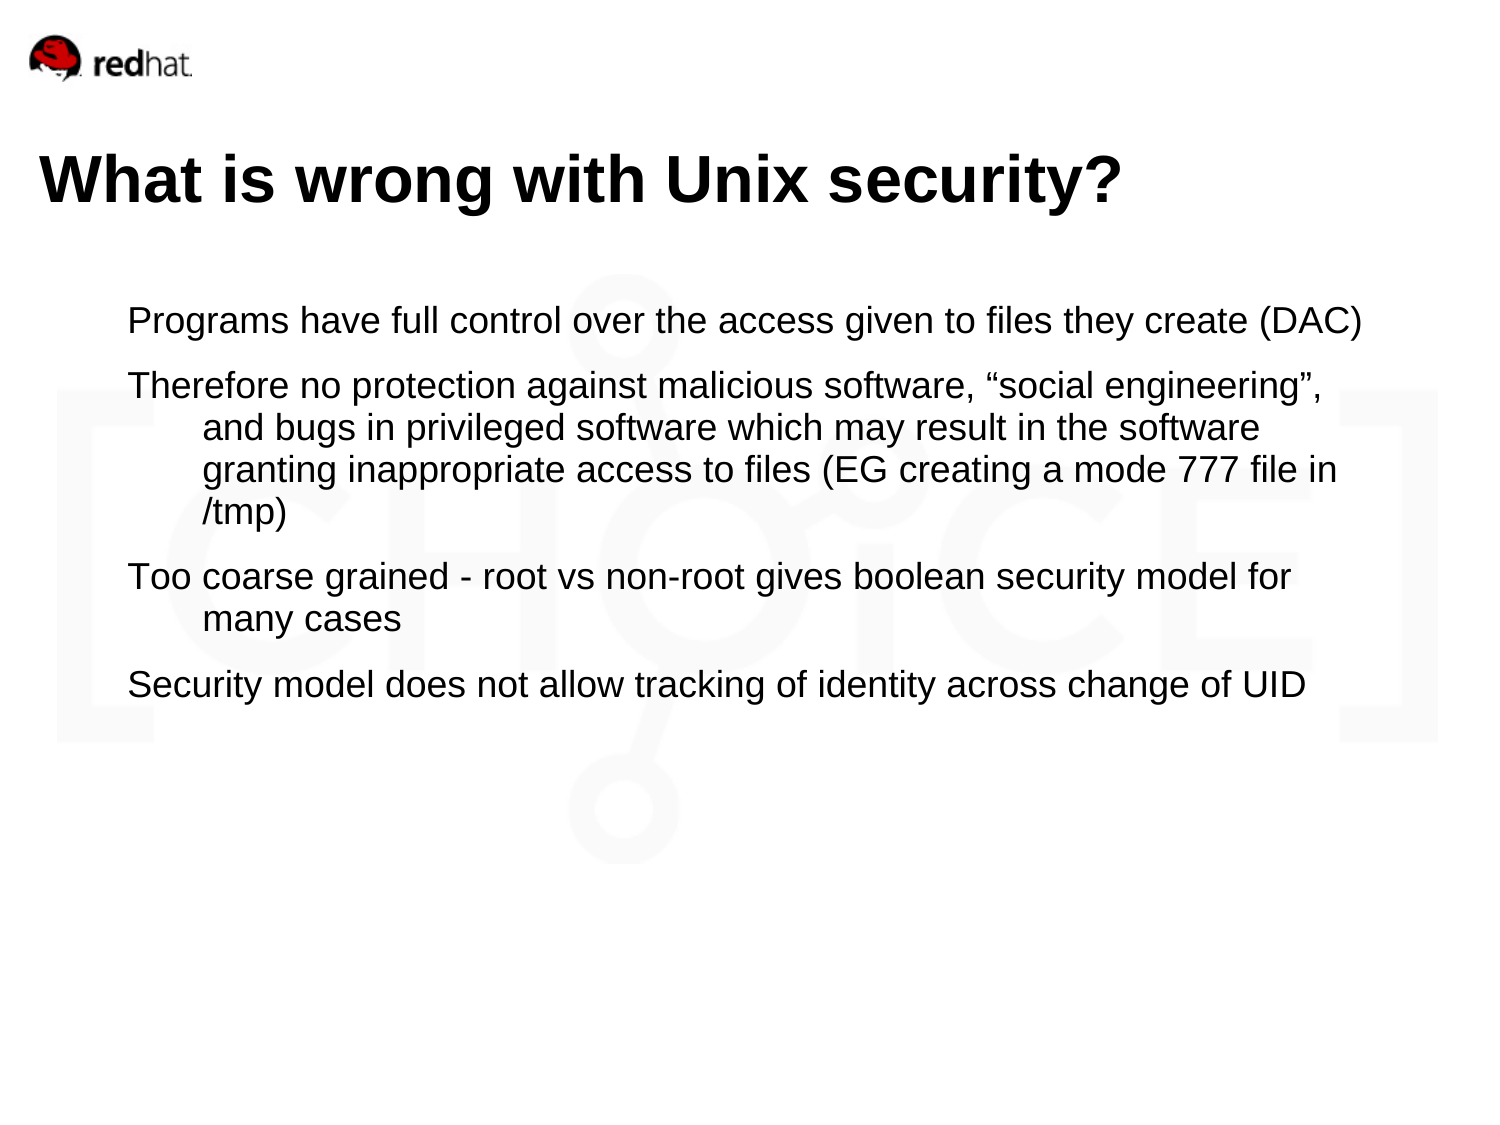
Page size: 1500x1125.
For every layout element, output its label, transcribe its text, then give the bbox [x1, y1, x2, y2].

picture [28, 33, 192, 82]
title What is wrong with Unix security? [25, 82, 1378, 225]
list Programs have full control over the access given to files they create (DAC) Therefore no protection against malicious software, “social engineering”, and bugs in privileged software which may result in the software granting inappropriate access to files (EG creating a mode 777 file in /tmp) Too coarse grained - root vs non-root gives boolean security model for many cases Security model does not allow tracking of identity across change of UID [112, 291, 1389, 932]
picture [57, 274, 1438, 864]
